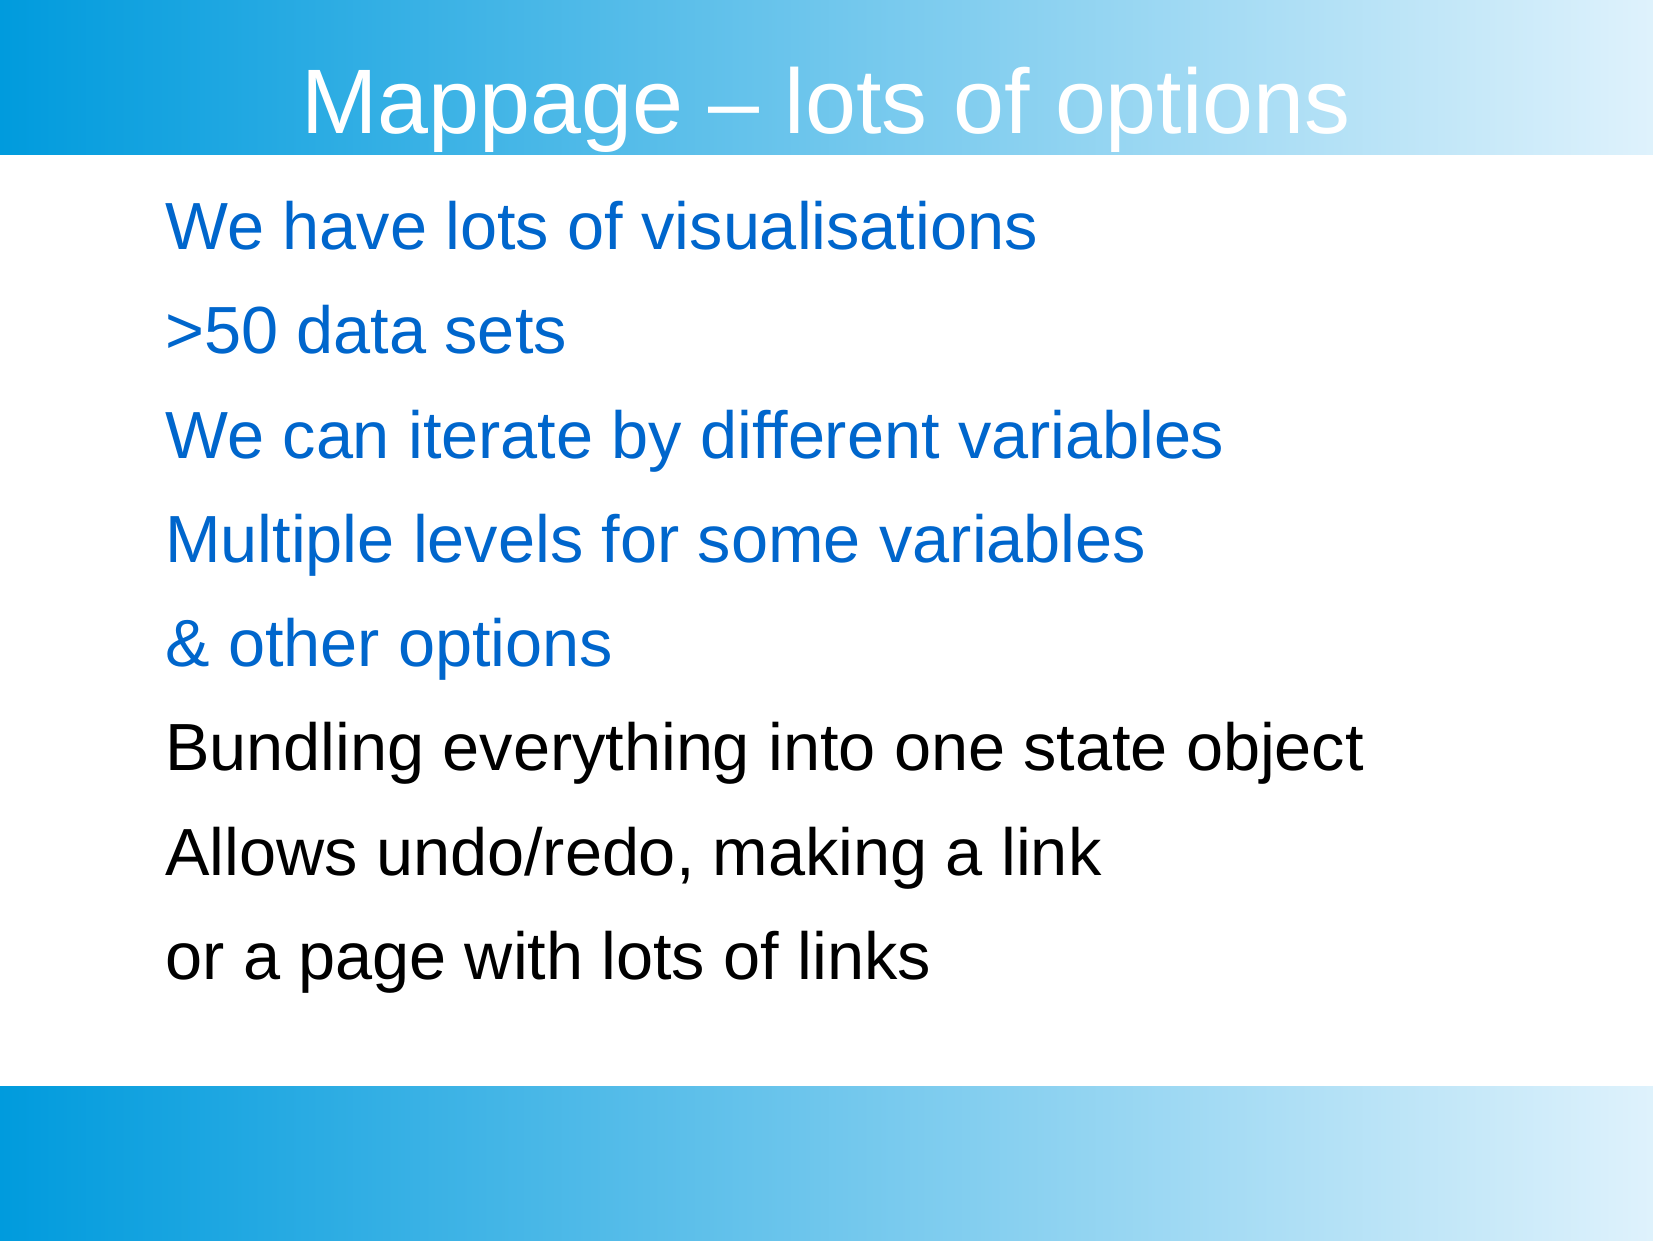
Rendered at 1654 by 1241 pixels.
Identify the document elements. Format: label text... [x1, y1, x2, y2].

title Mappage – lots of options [82, 49, 1571, 155]
list We have lots of visualisations >50 data sets We can iterate by different variables Multiple levels for some variables & other options Bundling everything into one state object Allows undo/redo, making a link or a page with lots of links [94, 188, 1560, 1063]
